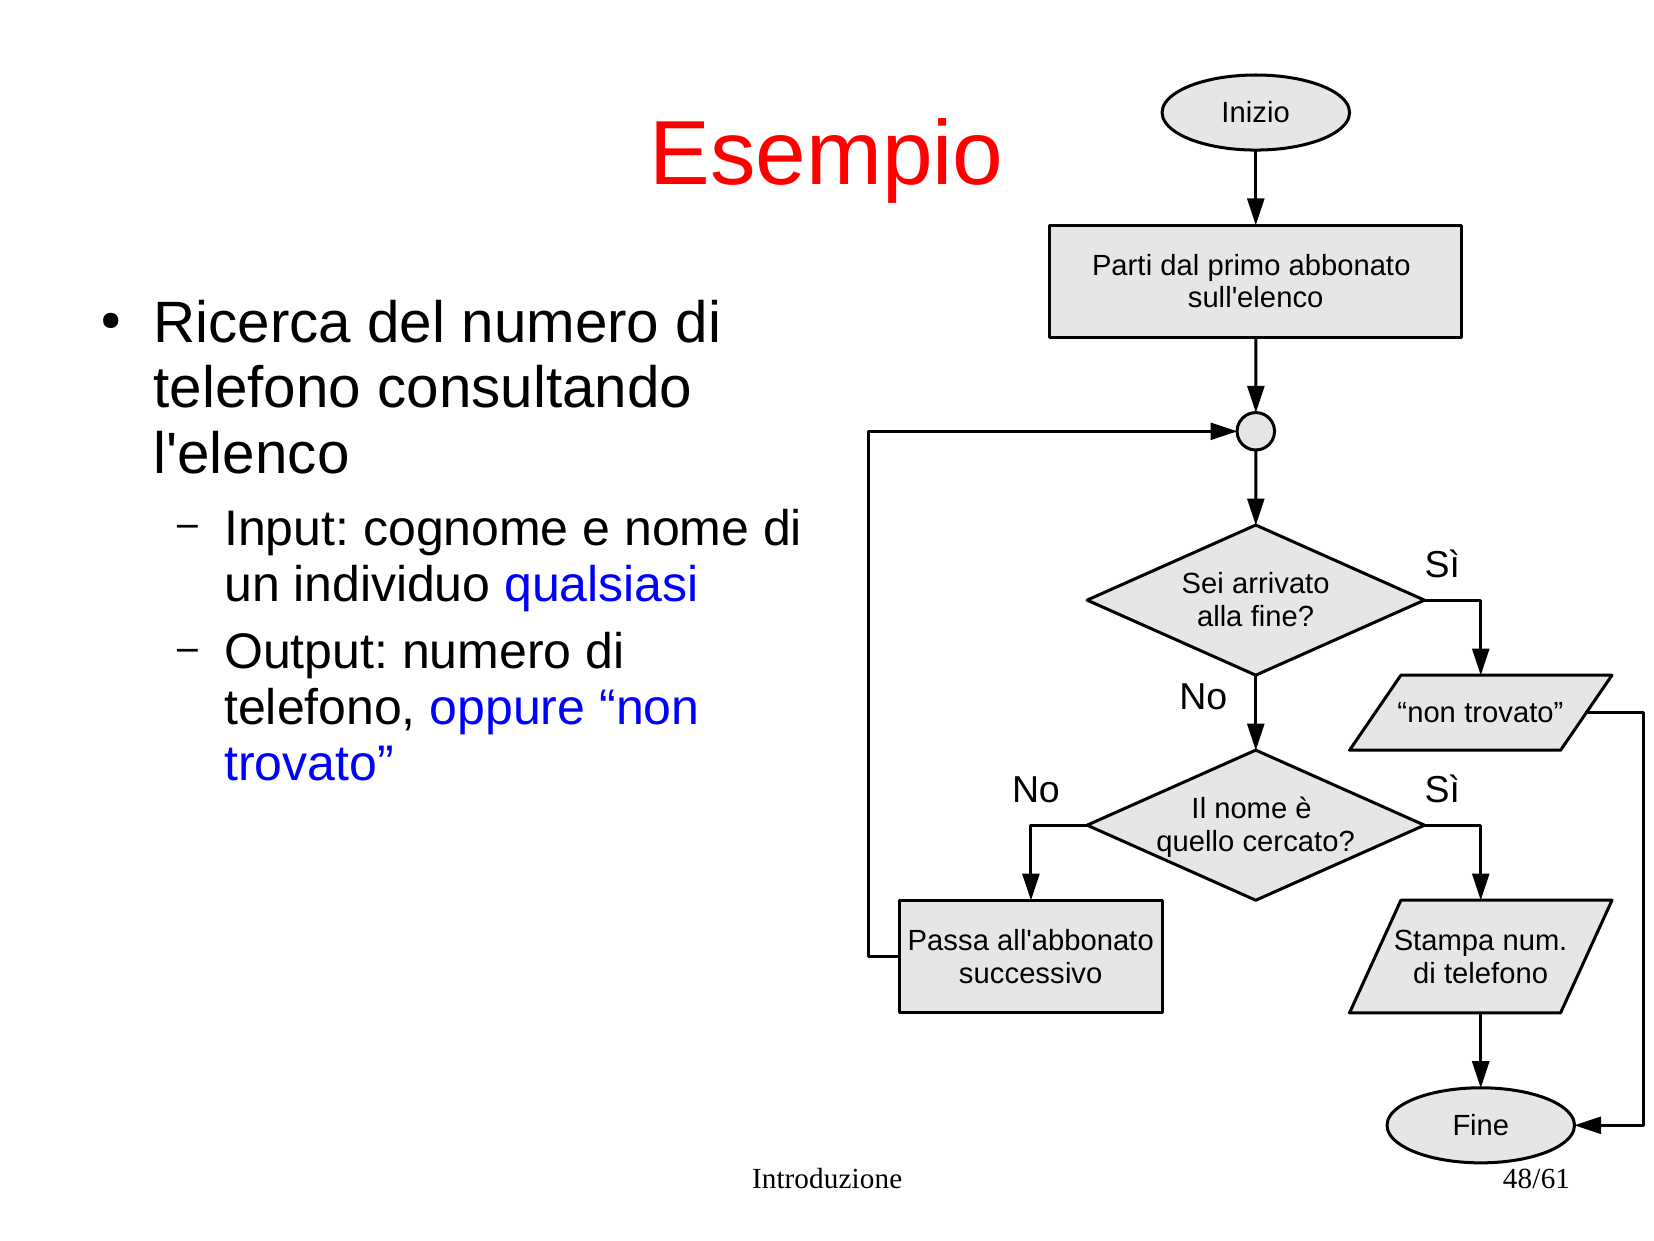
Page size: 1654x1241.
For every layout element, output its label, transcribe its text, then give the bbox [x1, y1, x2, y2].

text_box “non trovato” [1349, 675, 1613, 751]
title Esempio [82, 49, 1571, 257]
text_box Inizio [1162, 75, 1350, 151]
list Ricerca del numero di telefono consultando l'elenco Input: cognome e nome di un individuo qualsiasi Output: numero di telefono, oppure “non trovato” [82, 290, 809, 1126]
text_box No [1012, 768, 1061, 811]
text_box [1237, 412, 1275, 450]
text_box Sì [1424, 768, 1461, 811]
text_box Fine [1387, 1087, 1575, 1163]
text_box Sì [1424, 543, 1461, 586]
text_box No [1179, 675, 1228, 718]
text_box Stampa num. di telefono [1349, 900, 1613, 1013]
text_box Passa all'abbonato successivo [899, 900, 1163, 1013]
text_box Parti dal primo abbonato sull'elenco [1049, 225, 1462, 338]
text_box Il nome è quello cercato? [1087, 750, 1425, 901]
text_box Sei arrivato alla fine? [1087, 525, 1425, 675]
